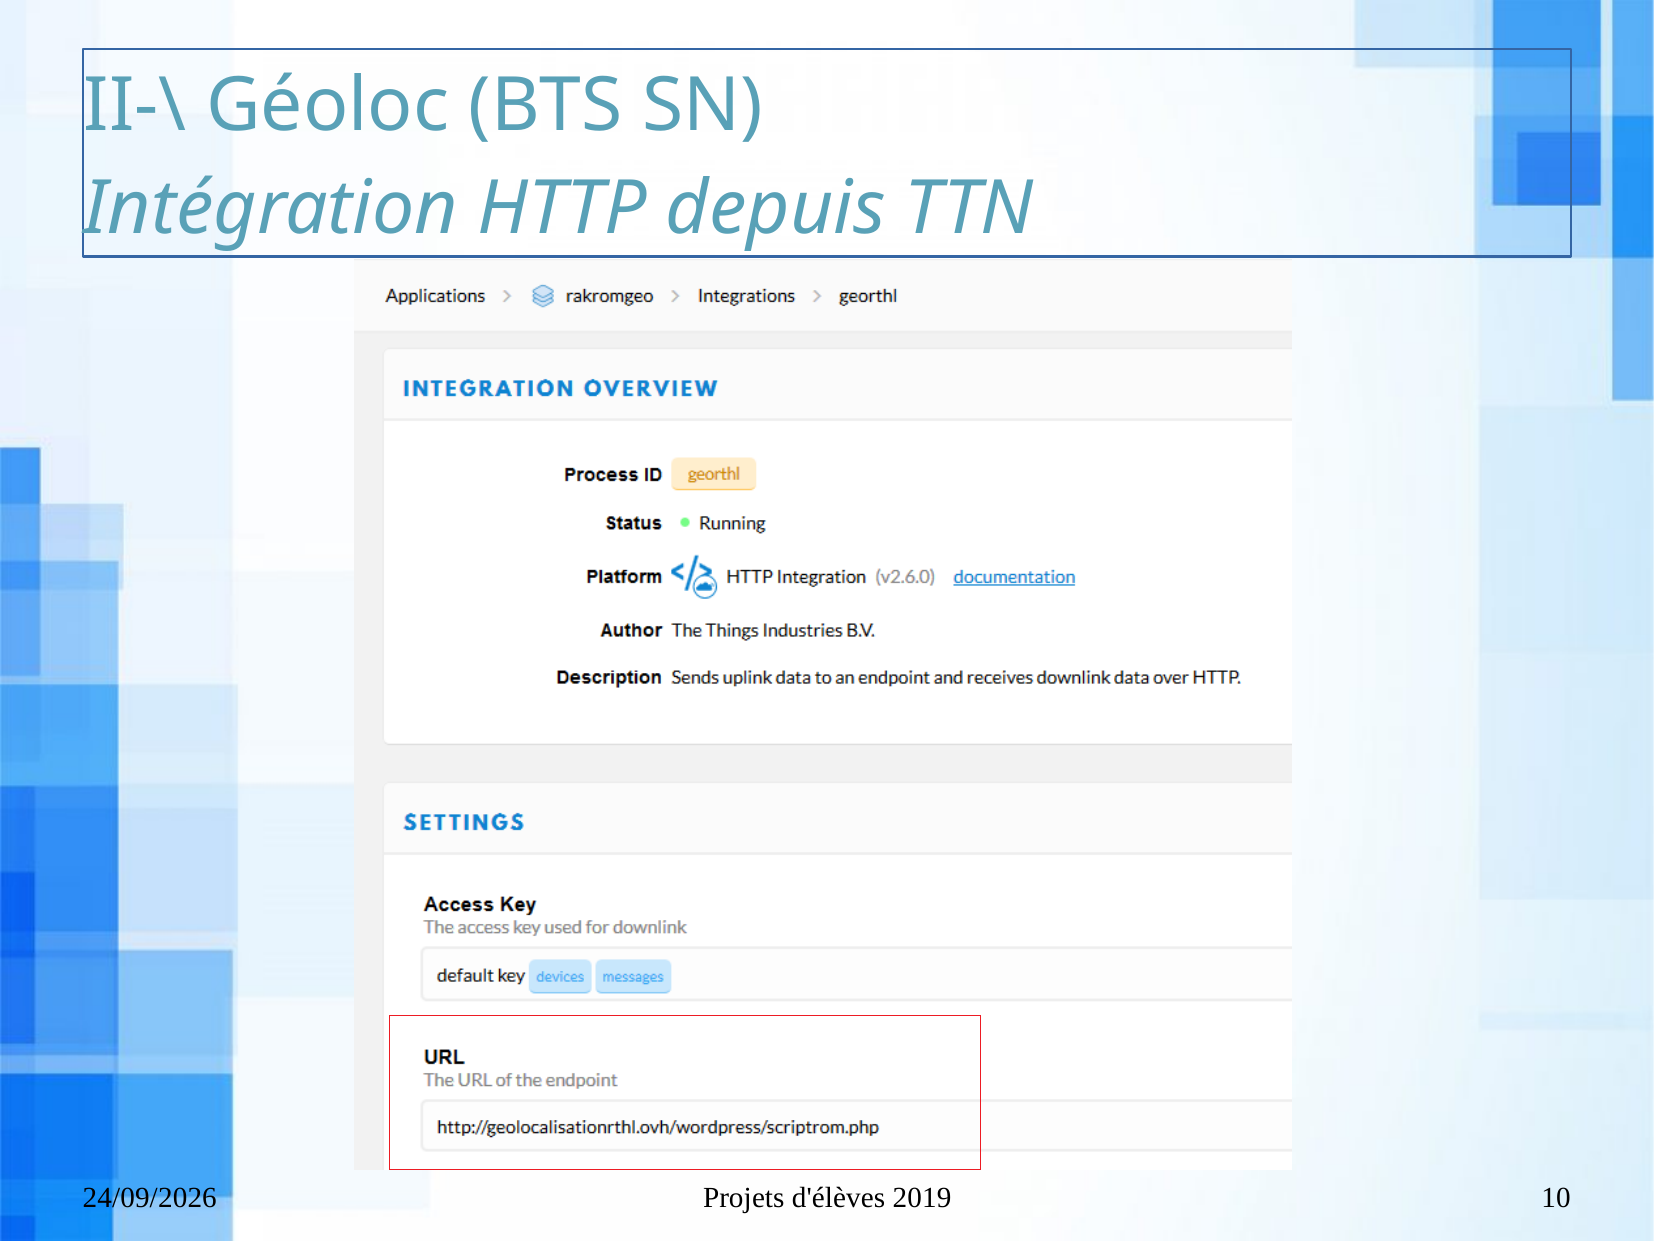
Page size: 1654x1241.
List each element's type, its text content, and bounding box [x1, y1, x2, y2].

title II-\ Géoloc (BTS SN) Intégration HTTP depuis TTN [82, 49, 1571, 257]
picture [0, 0, 1654, 1241]
